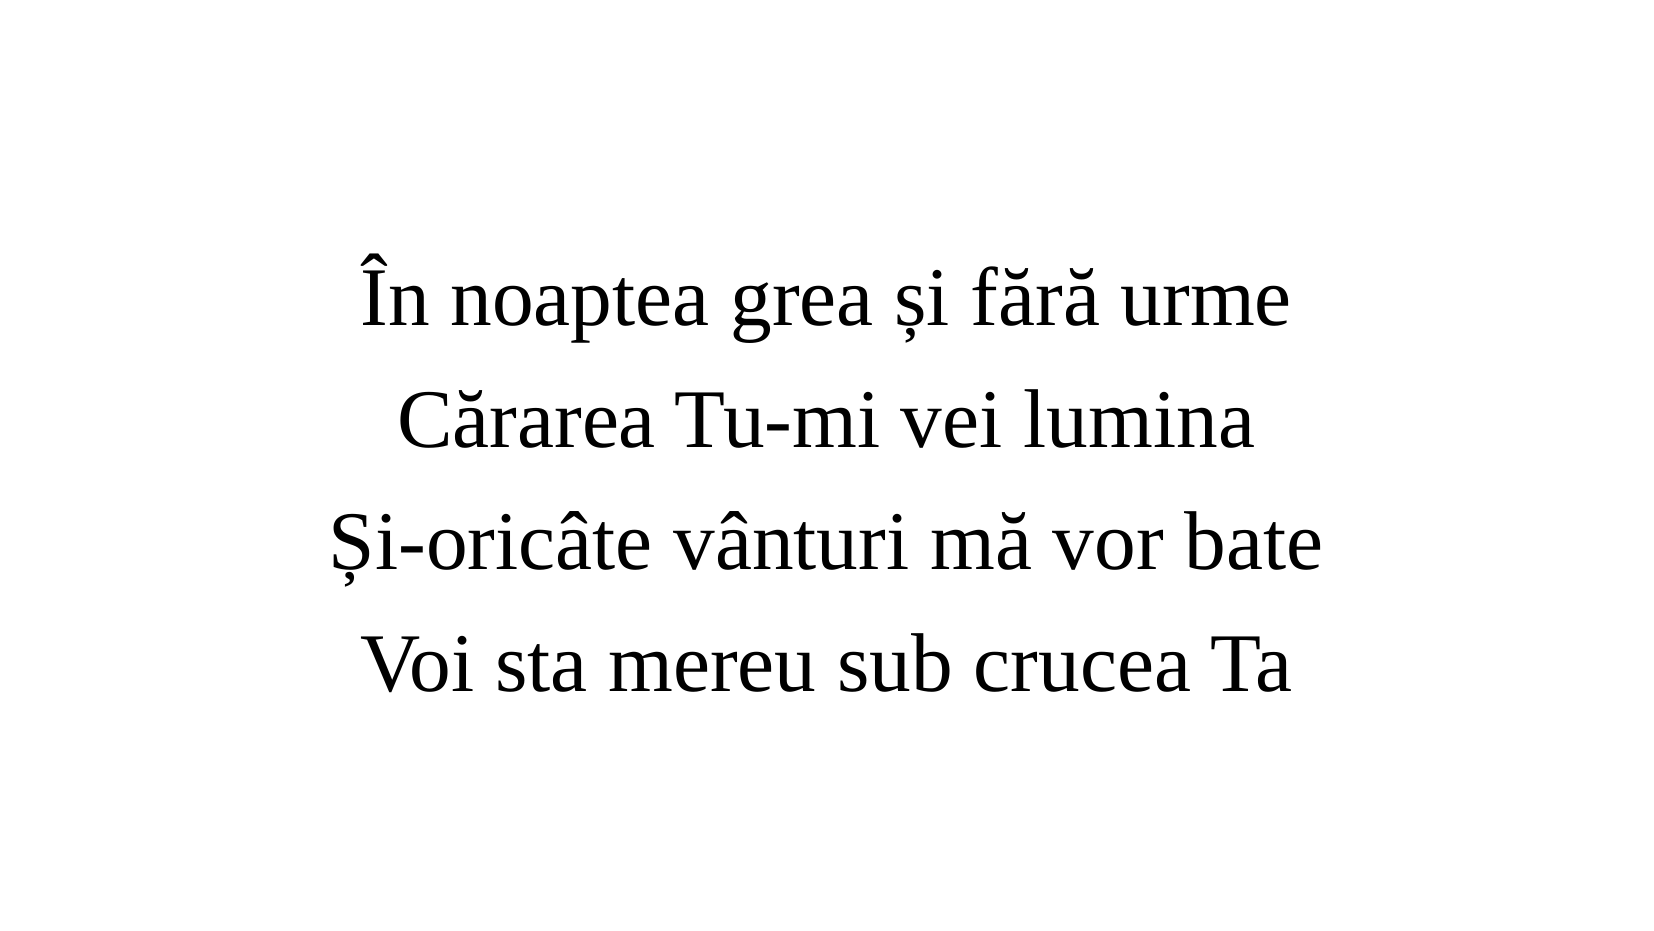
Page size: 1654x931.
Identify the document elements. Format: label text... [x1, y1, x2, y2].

subtitle În noaptea grea și fără urme Cărarea Tu-mi vei lumina Și-oricâte vânturi mă vor bate Voi sta mereu sub crucea Ta [118, 238, 1536, 712]
